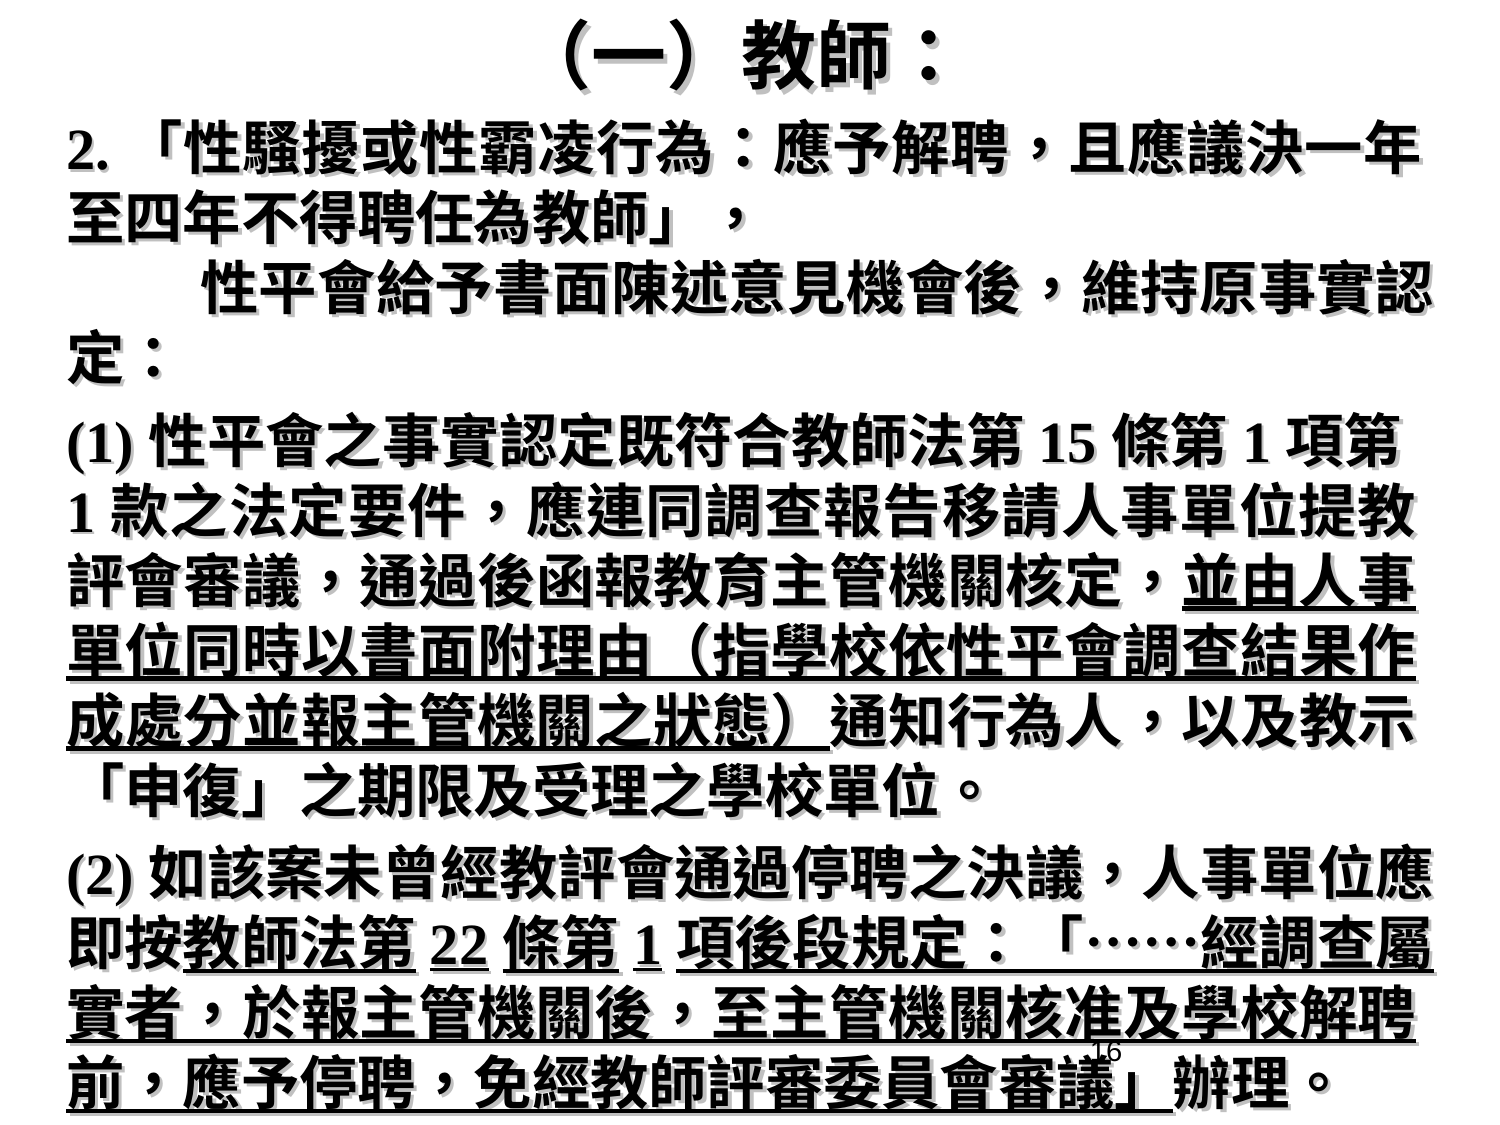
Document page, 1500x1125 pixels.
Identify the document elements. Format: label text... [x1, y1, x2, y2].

text_box [1074, 1024, 1426, 1103]
text_box （一）教師： 2.「性騷擾或性霸凌行為：應予解聘，且應議決一年 至四年不得聘任為教師」， 性平會給予書面陳述意見機會後，維持原事實認定： (1)性平會之事實認定既符合教師法第15條第1項第1款之法定要件，應連同調查報告移請人事單位提教評會審議，通過後函報教育主管機關核定，並由人事單位同時以書面附理由（指學校依性平會調查結果作成處分並報主管機關之狀態）通知行為人，以及教示「申復」之期限及受理之學校單位。 (2)如該案未曾經教評會通過停聘之決議，人事單位應即按教師法第22條第1項後段規定：「……經調查屬實者，於報主管機關後，至主管機關核准及學校解聘前，應予停聘，免經教師評審委員會審議」辦理。 [51, 1, 1449, 1124]
